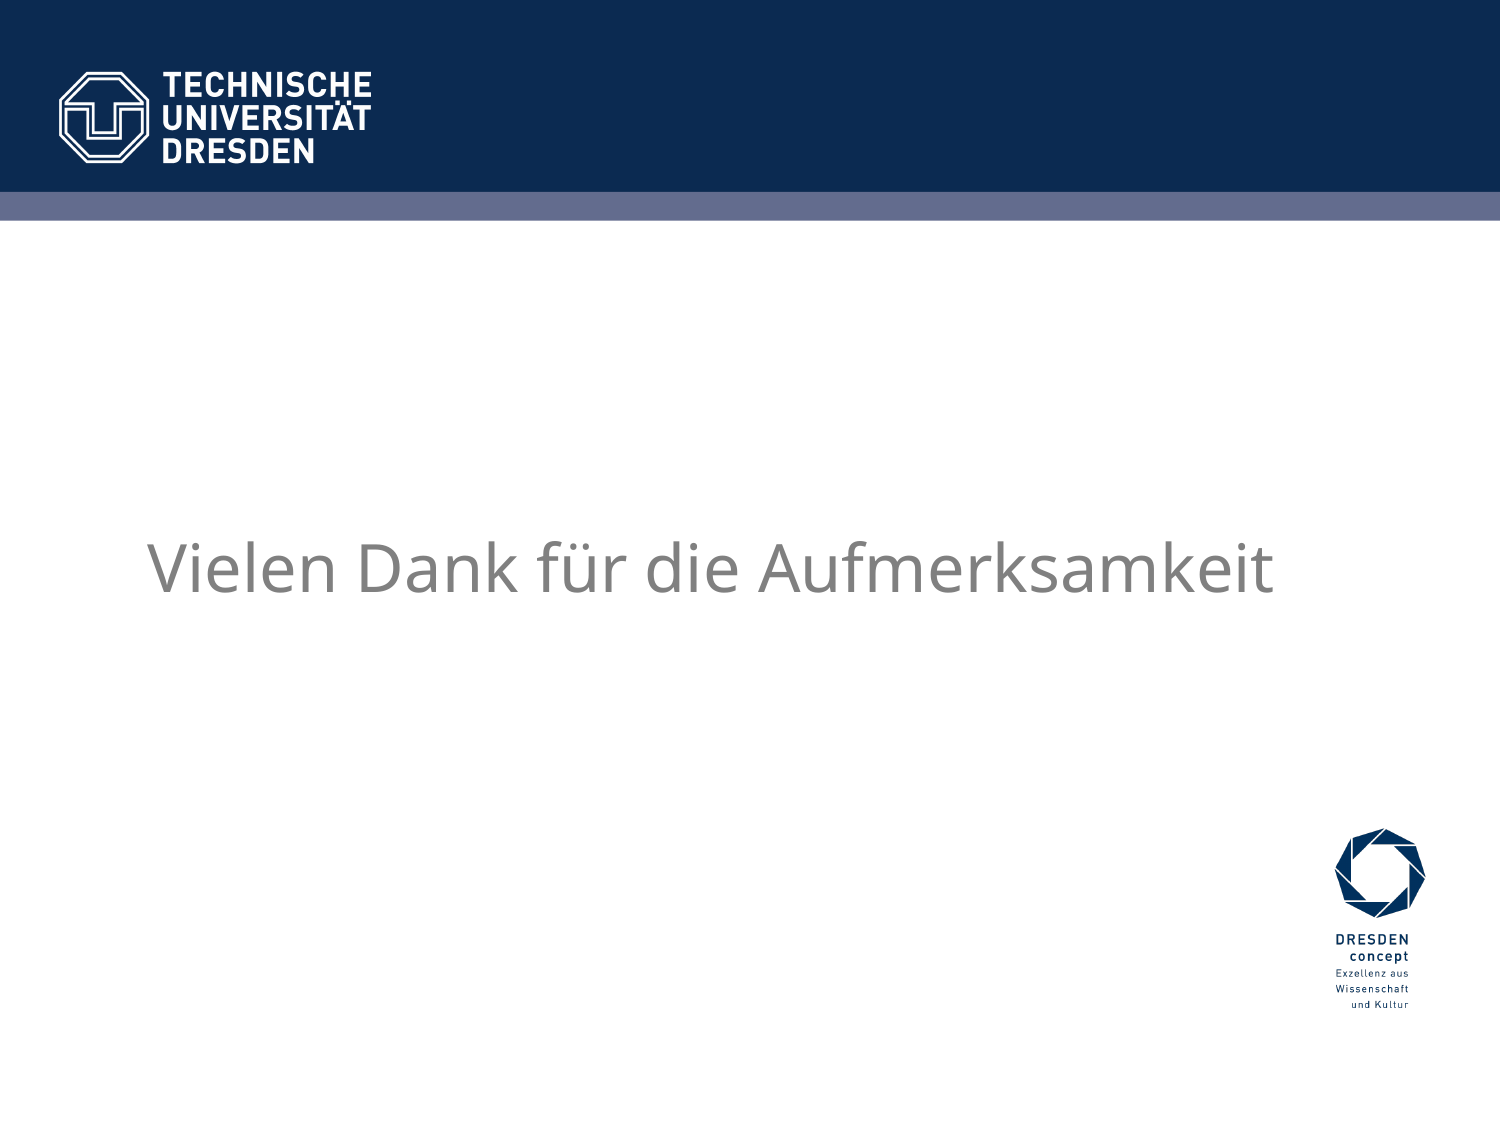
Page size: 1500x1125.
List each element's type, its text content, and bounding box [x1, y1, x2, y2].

picture [58, 71, 371, 164]
picture [1328, 822, 1430, 1016]
title Vielen Dank für die Aufmerksamkeit [147, 472, 1379, 661]
